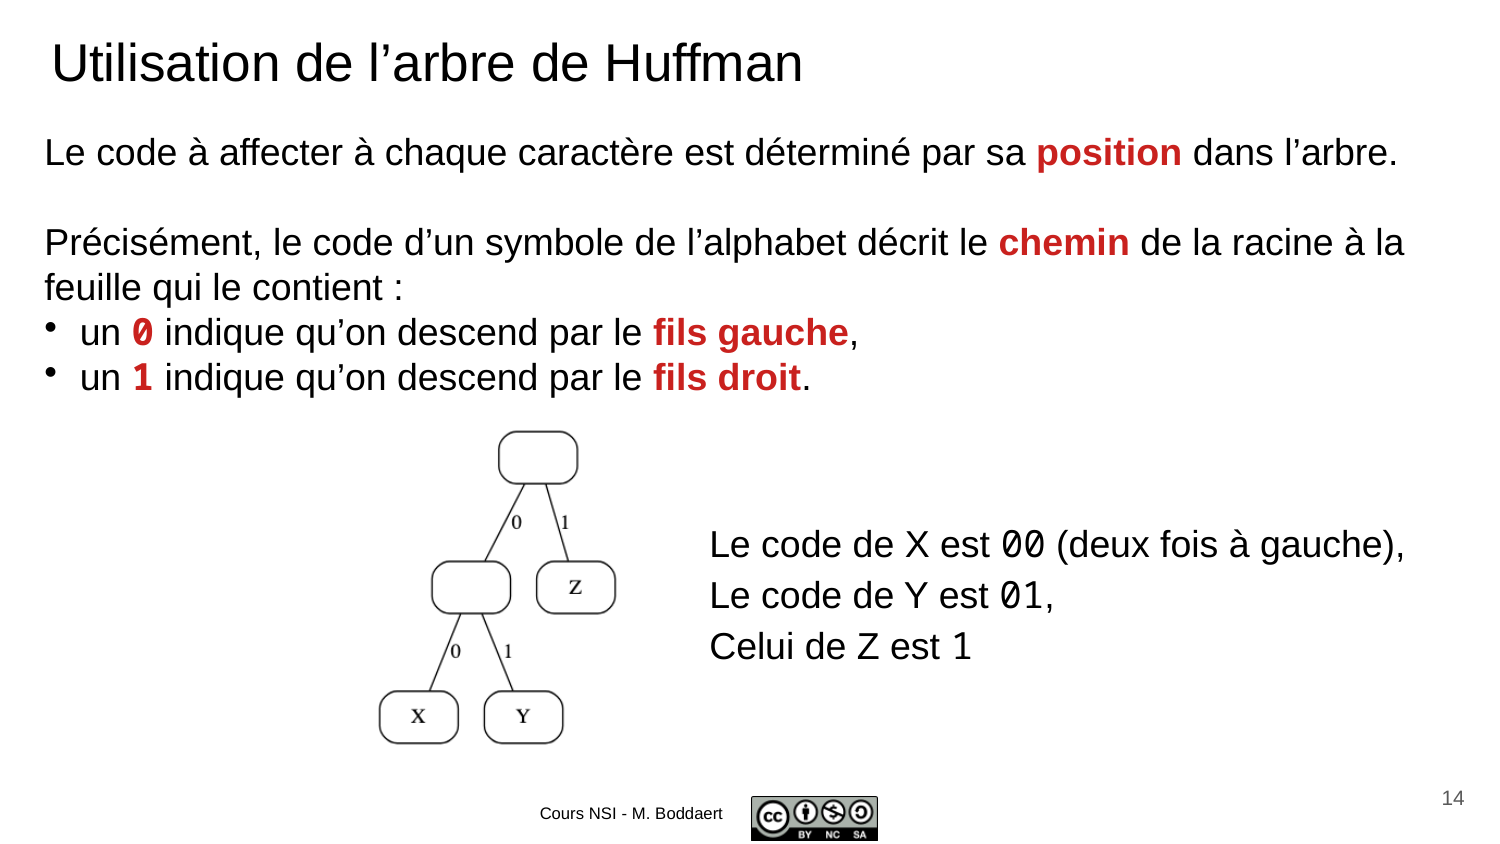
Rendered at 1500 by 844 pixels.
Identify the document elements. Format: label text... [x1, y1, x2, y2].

picture [751, 796, 878, 841]
text_box Le code à affecter à chaque caractère est déterminé par sa position dans l’arbre. Précisément, le code d’un symbole de l’alphabet décrit le chemin de la racine à la feuille qui le contient : un 0 indique qu’on descend par le fils gauche, un 1 indique qu’on descend par le fils droit. [29, 120, 1477, 473]
title Utilisation de l’arbre de Huffman [51, 13, 1449, 108]
slide_number <numéro> [1389, 764, 1480, 830]
picture [374, 425, 621, 751]
text_box Le code de X est 00 (deux fois à gauche), Le code de Y est 01, Celui de Z est 1 [694, 510, 1477, 659]
